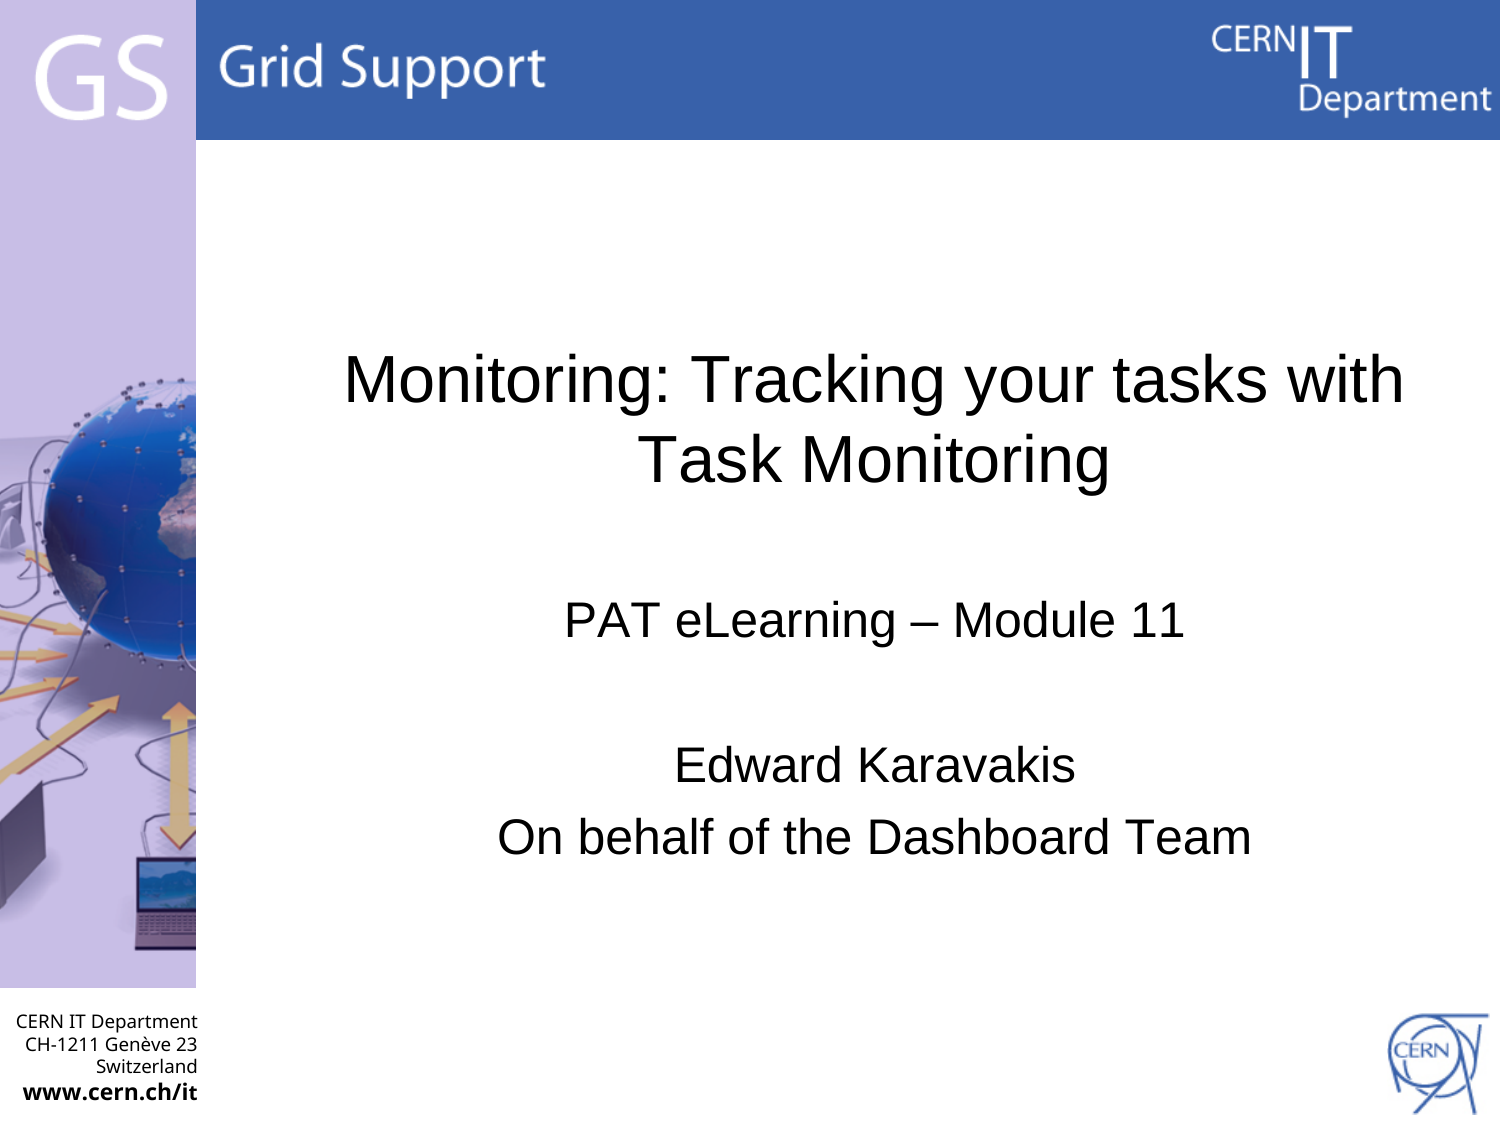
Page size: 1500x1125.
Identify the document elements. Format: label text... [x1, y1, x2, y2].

text_box PAT eLearning – Module 11 Edward Karavakis On behalf of the Dashboard Team [350, 582, 1401, 870]
picture [1387, 1012, 1490, 1115]
text_box Monitoring: Tracking your tasks with Task Monitoring [337, 294, 1413, 537]
